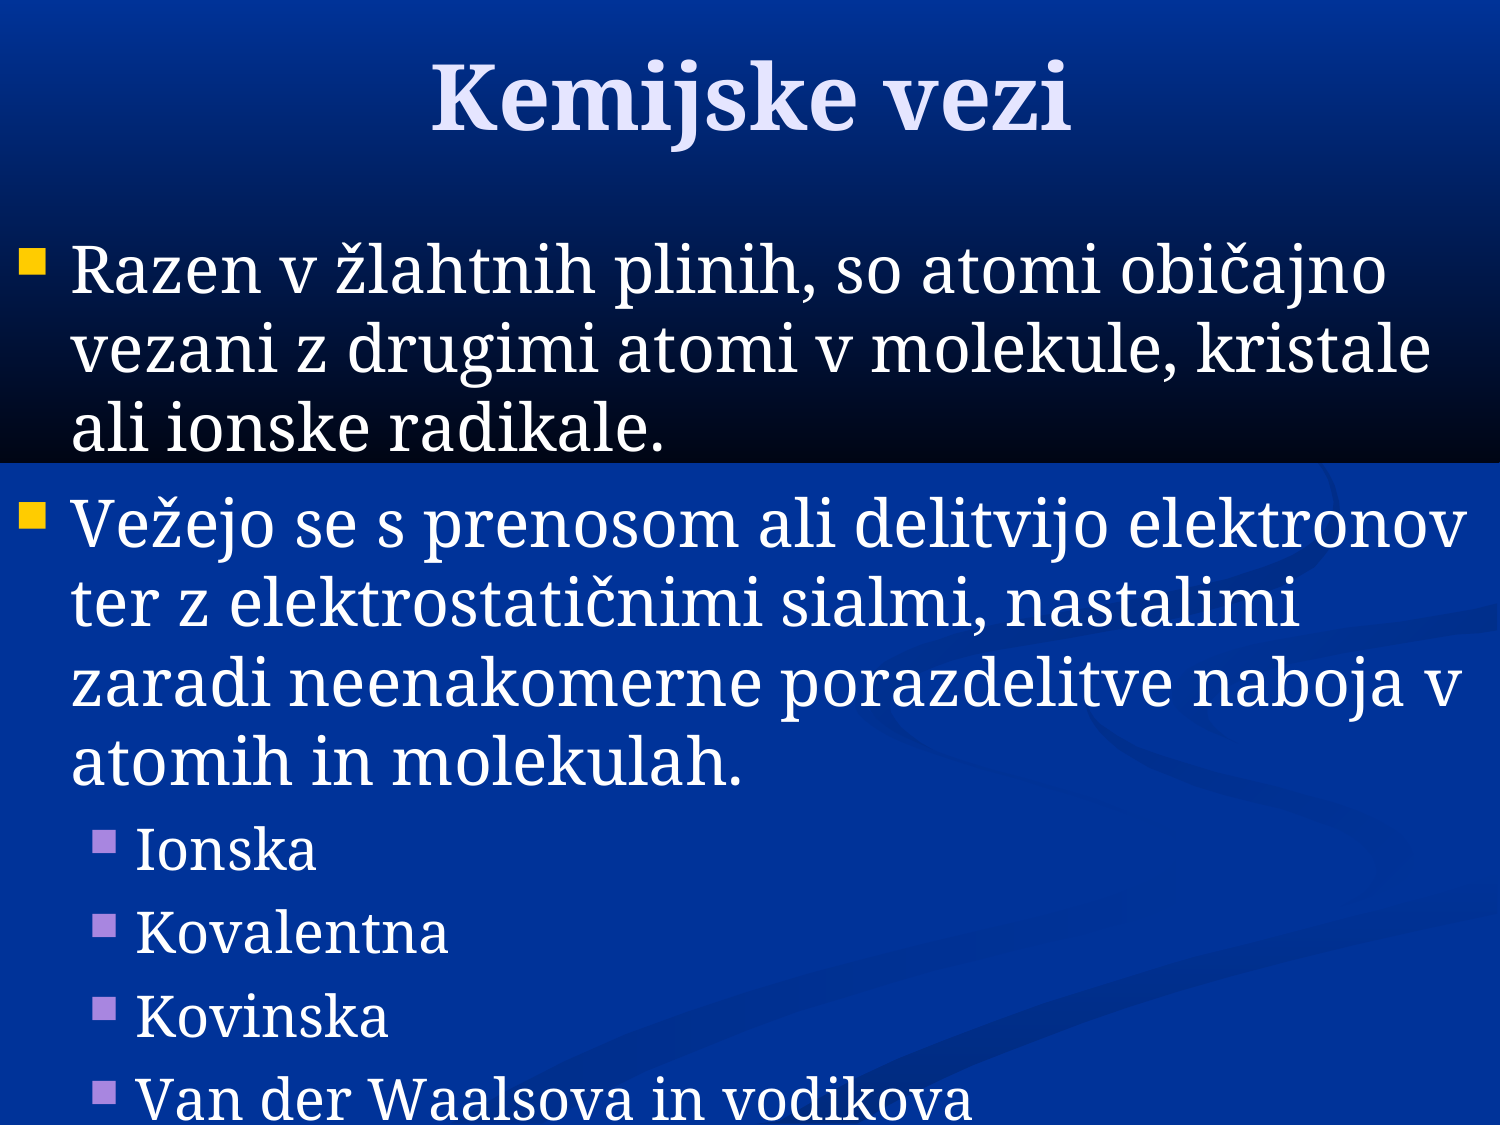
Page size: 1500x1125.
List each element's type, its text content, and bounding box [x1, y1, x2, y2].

title Kemijske vezi [76, 0, 1427, 188]
list Razen v žlahtnih plinih, so atomi običajno vezani z drugimi atomi v molekule, kristale ali ionske radikale. Vežejo se s prenosom ali delitvijo elektronov ter z elektrostatičnimi sialmi, nastalimi zaradi neenakomerne porazdelitve naboja v atomih in molekulah. Ionska Kovalentna Kovinska Van der Waalsova in vodikova [0, 220, 1500, 1125]
